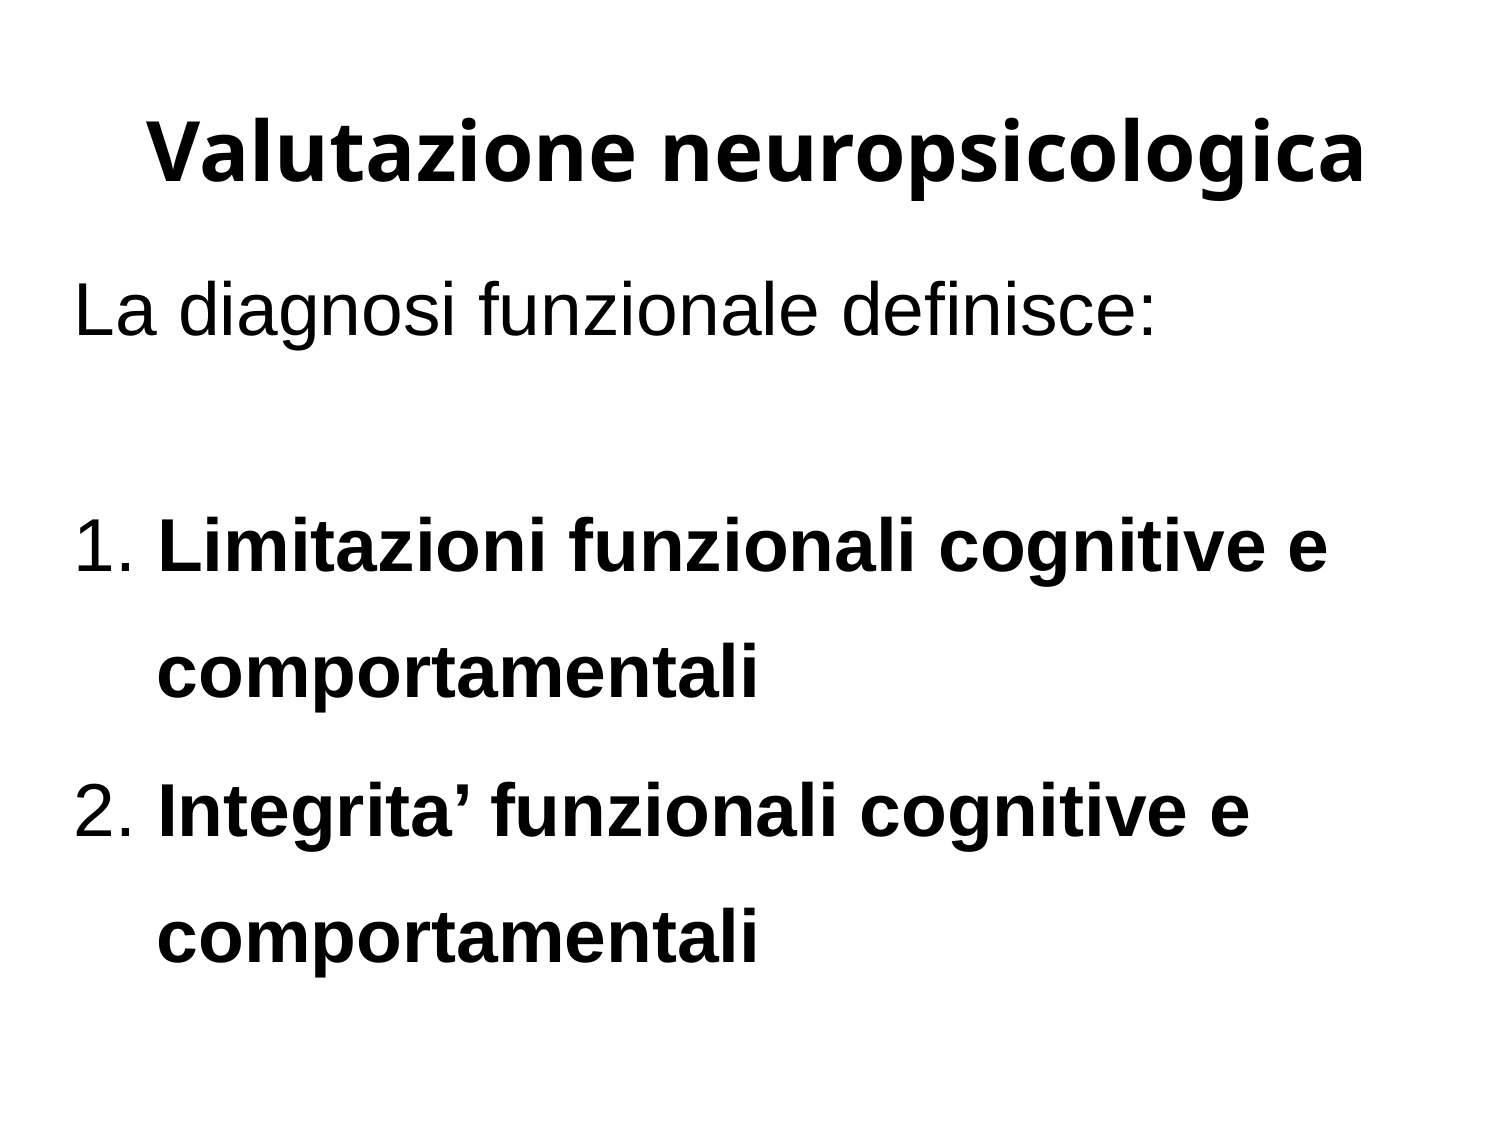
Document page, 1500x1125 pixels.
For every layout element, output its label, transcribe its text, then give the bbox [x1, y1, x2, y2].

text_box Valutazione neuropsicologica [132, 85, 1406, 201]
text_box La diagnosi funzionale definisce: 1. Limitazioni funzionali cognitive e comportamentali 2. Integrita’ funzionali cognitive e comportamentali [59, 259, 1500, 987]
